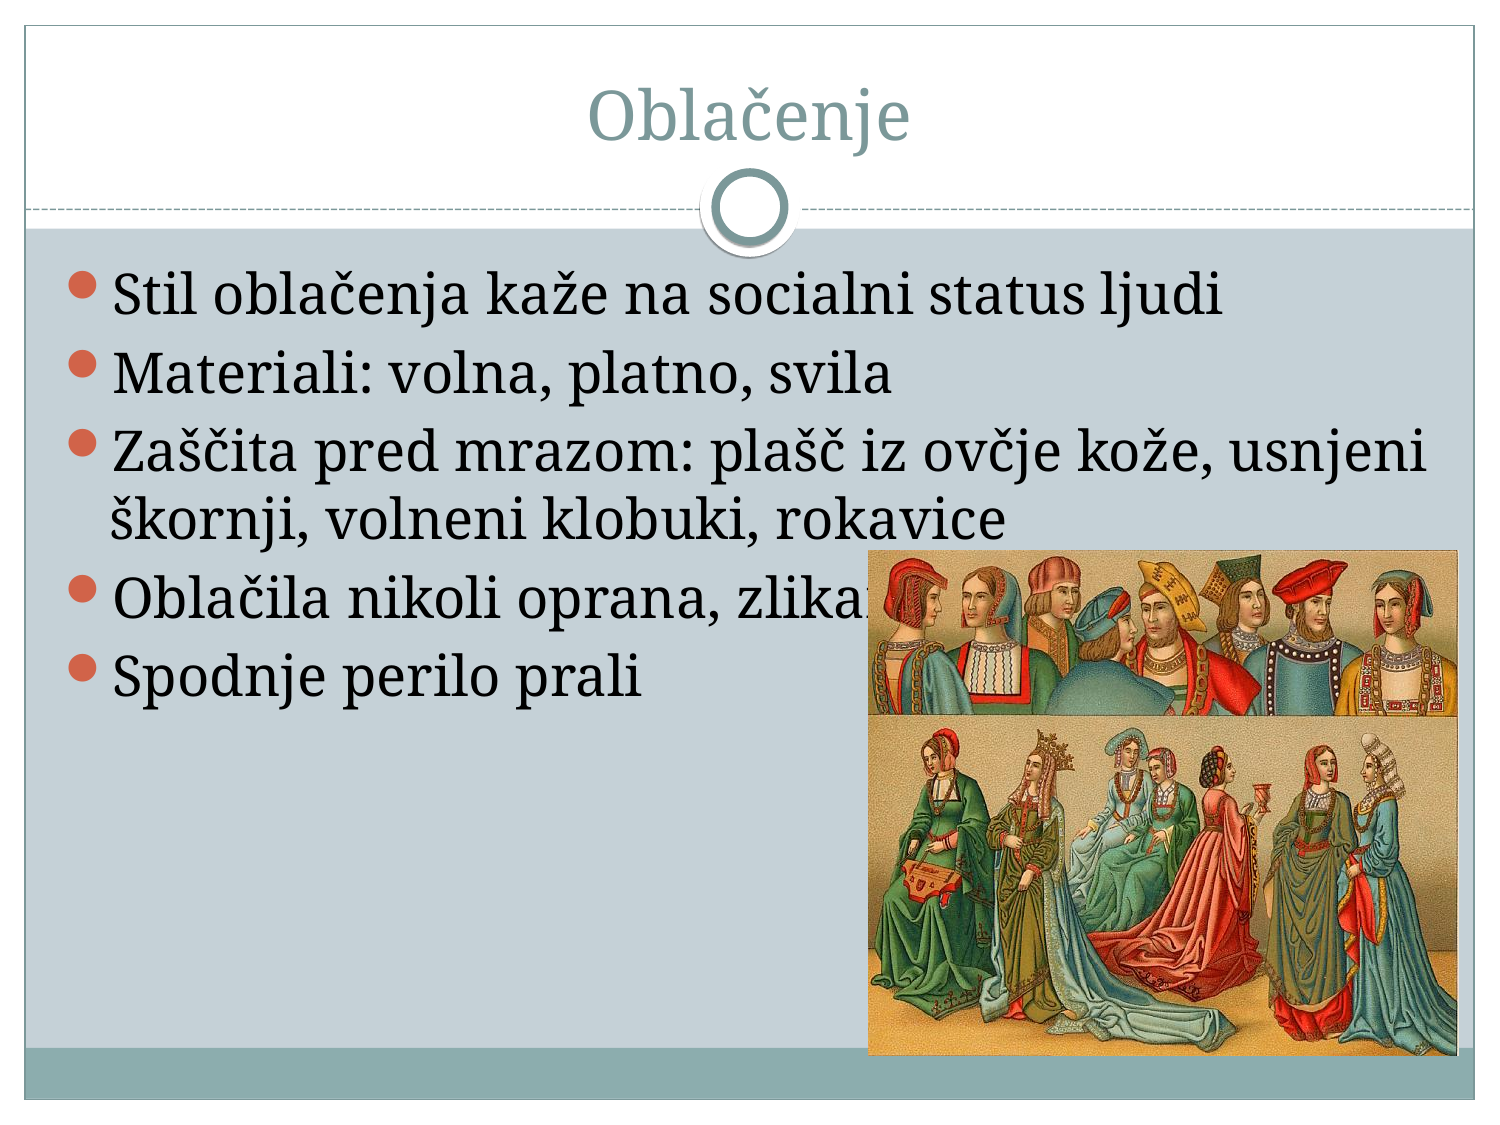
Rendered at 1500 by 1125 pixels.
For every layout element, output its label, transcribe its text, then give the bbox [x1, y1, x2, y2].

picture [868, 550, 1459, 1056]
list Stil oblačenja kaže na socialni status ljudi Materiali: volna, platno, svila Zaščita pred mrazom: plašč iz ovčje kože, usnjeni škornji, volneni klobuki, rokavice Oblačila nikoli oprana, zlikana Spodnje perilo prali [49, 250, 1445, 1001]
title Oblačenje [49, 37, 1450, 162]
